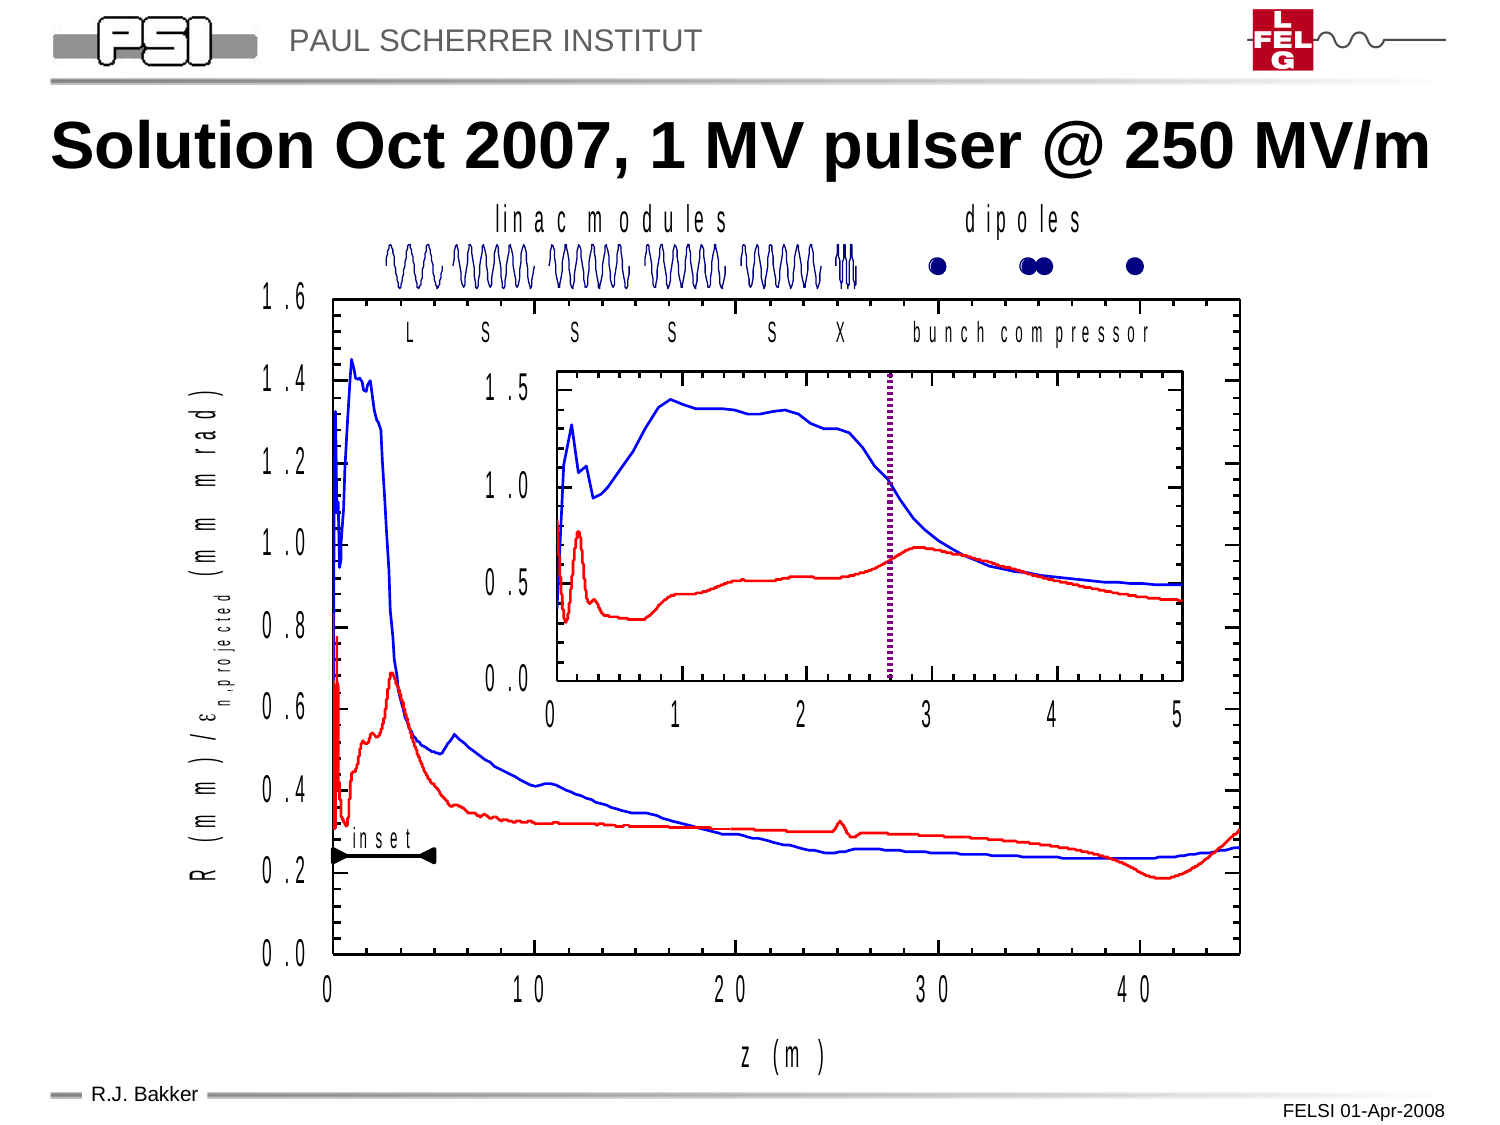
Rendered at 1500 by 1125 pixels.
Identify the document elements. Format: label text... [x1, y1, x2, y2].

title Solution Oct 2007, 1 MV pulser @ 250 MV/m [50, 108, 1450, 184]
picture [175, 193, 1314, 1080]
picture [50, 1092, 82, 1099]
picture [52, 15, 260, 69]
picture [1246, 8, 1447, 72]
picture [50, 78, 1447, 85]
picture [208, 1092, 1447, 1099]
